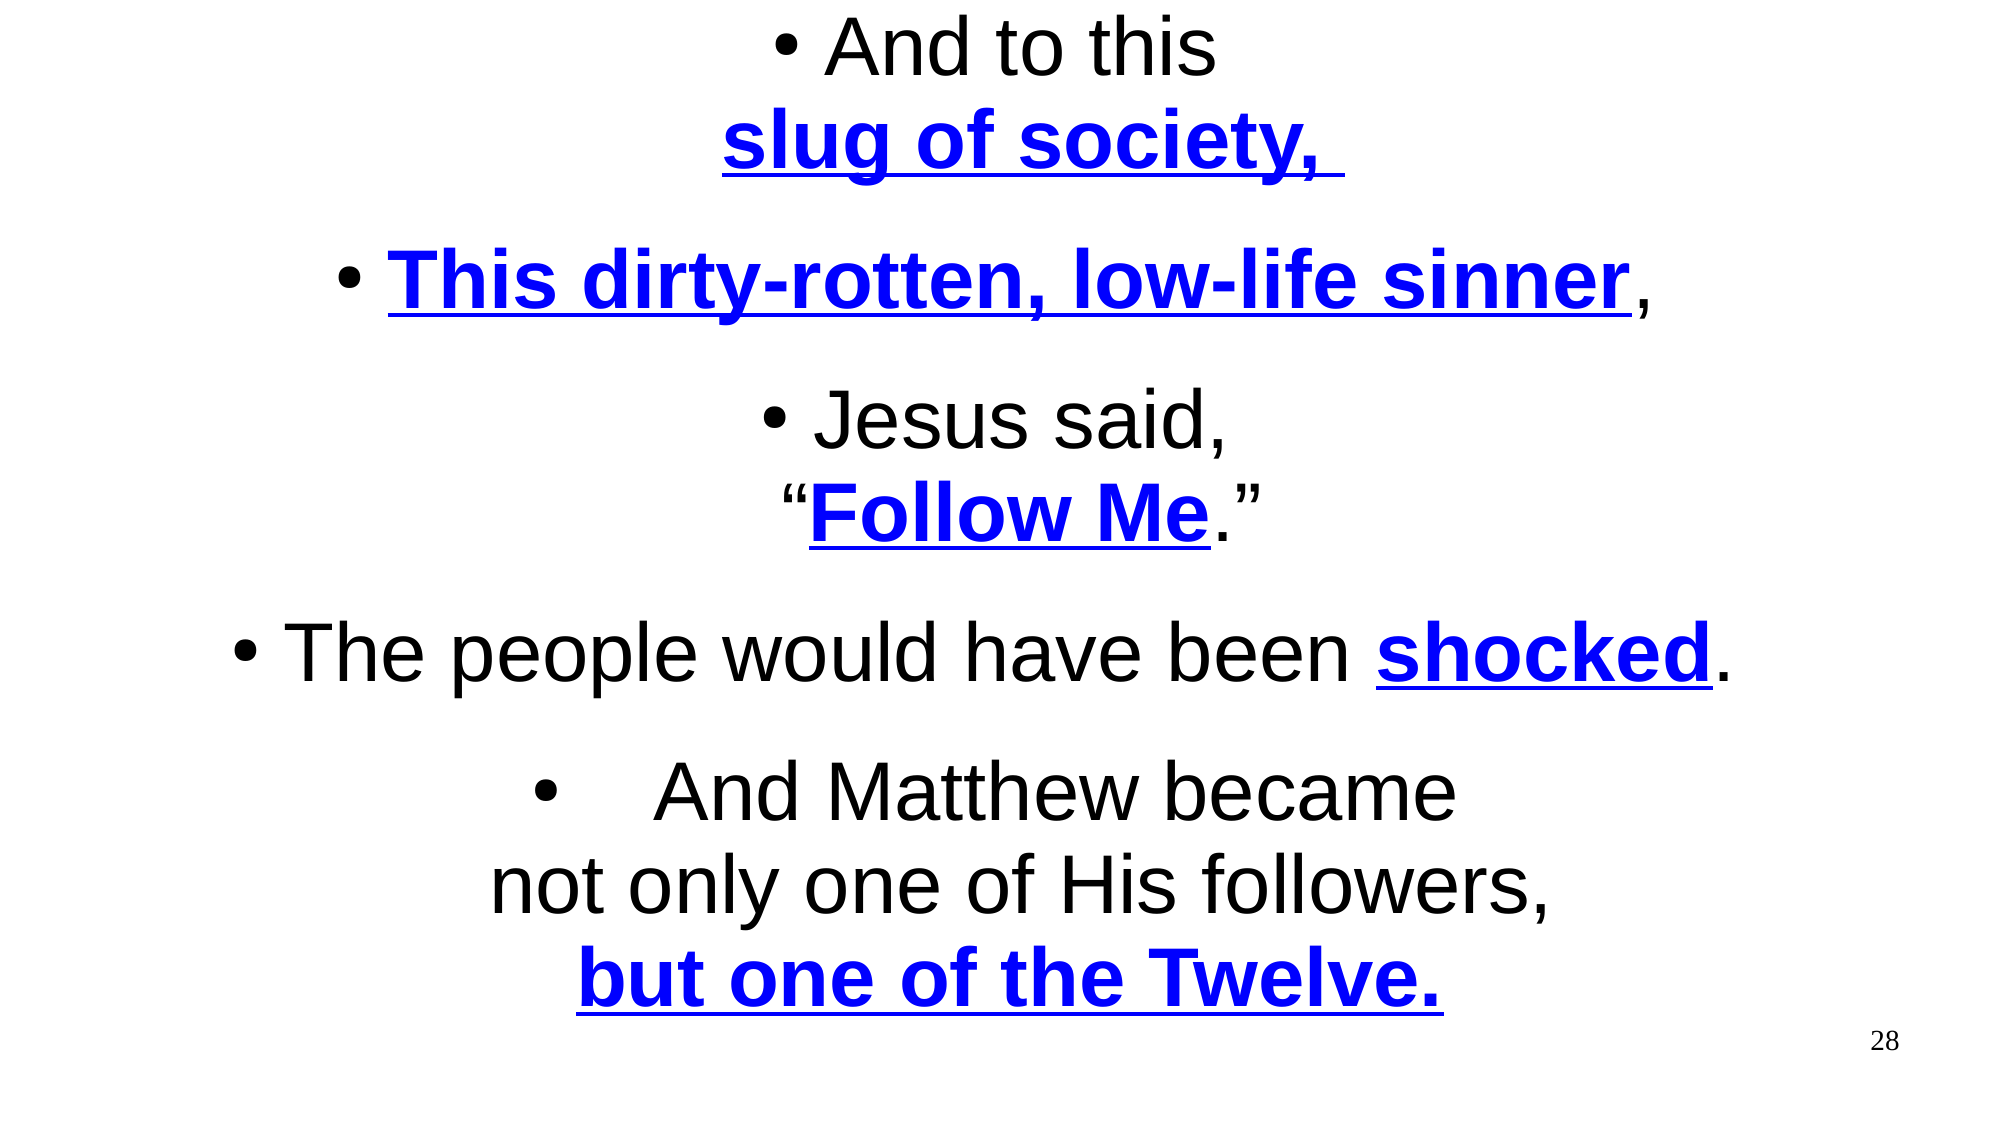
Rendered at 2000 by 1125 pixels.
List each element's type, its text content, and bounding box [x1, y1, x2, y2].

list And to this slug of society, This dirty-rotten, low-life sinner, Jesus said, “Follow Me.” The people would have been shocked. And Matthew became not only one of His followers, but one of the Twelve. [0, 0, 1996, 1123]
